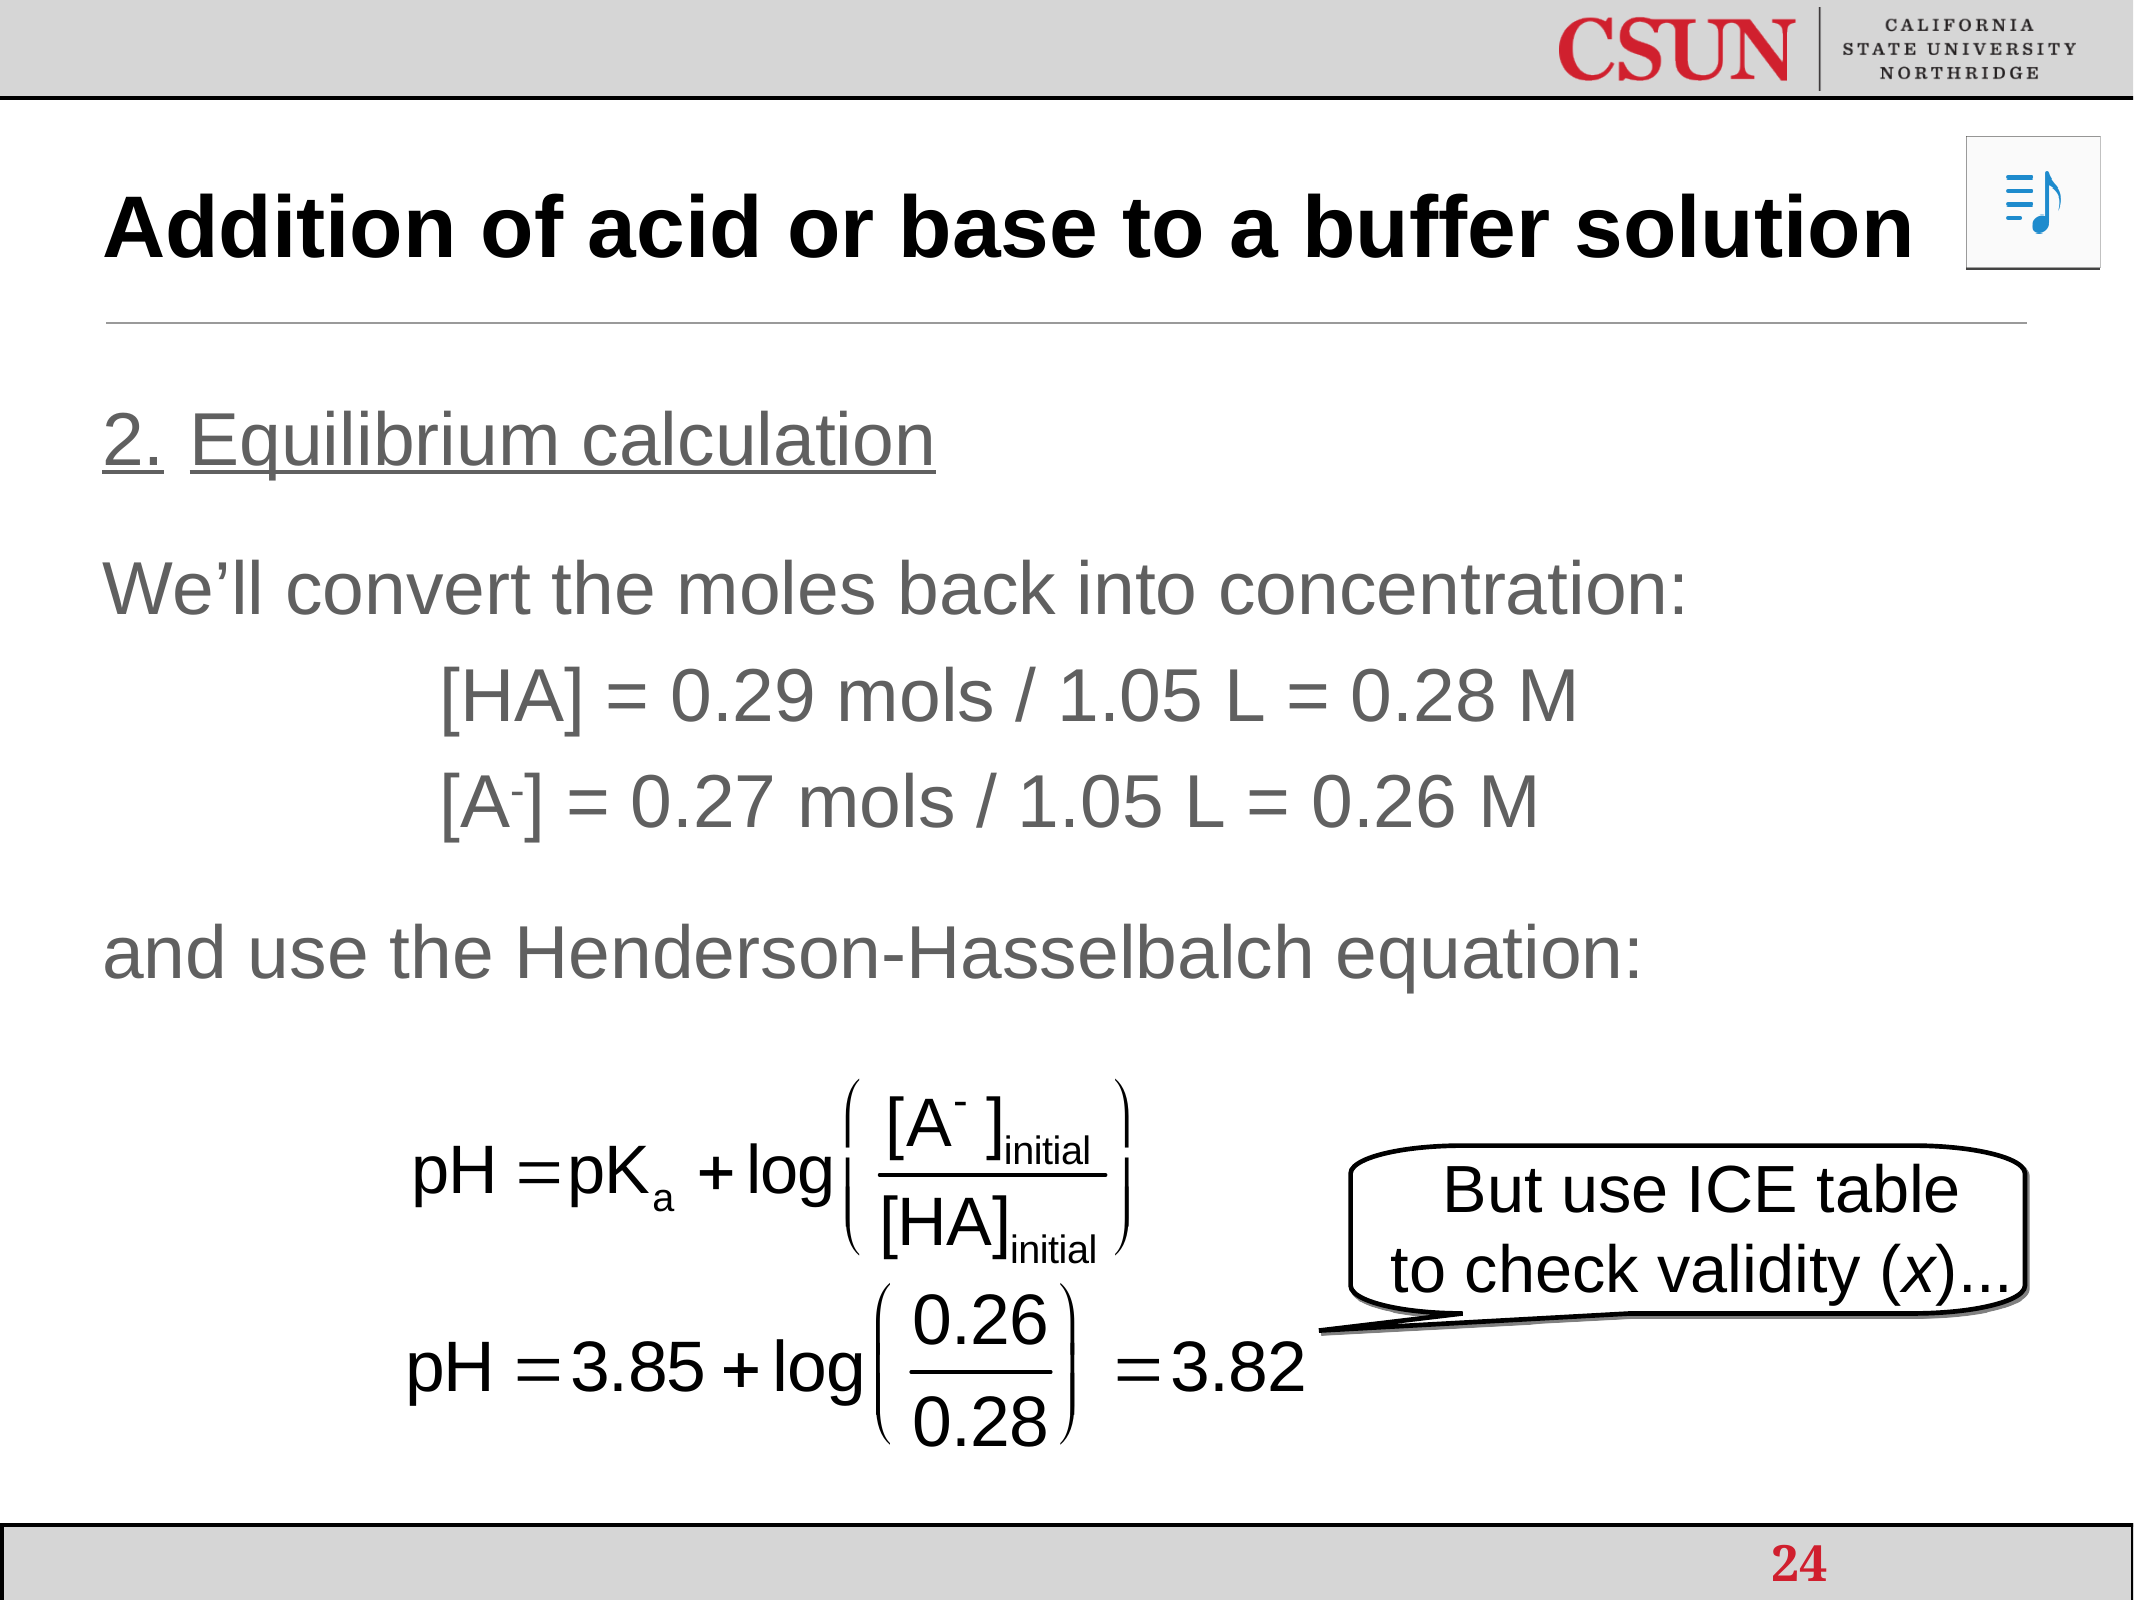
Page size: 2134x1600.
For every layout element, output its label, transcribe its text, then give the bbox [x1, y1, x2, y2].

chart [404, 1073, 1311, 1466]
text_box But use ICE table to check validity (x)... [1365, 1138, 2040, 1314]
title Addition of acid or base to a buffer solution [93, 104, 2040, 284]
list 2. Equilibrium calculation We’ll convert the moles back into concentration: [HA] = 0.29 mols / 1.05 L = 0.28 M [A-] = 0.27 mols / 1.05 L = 0.26 M and use the Henderson-Hasselbalch equation: [93, 382, 2040, 1021]
text_box [1350, 1159, 1365, 1300]
picture [1559, 7, 2076, 91]
text_box [1318, 1314, 1621, 1331]
text_box [1965, 135, 2101, 271]
